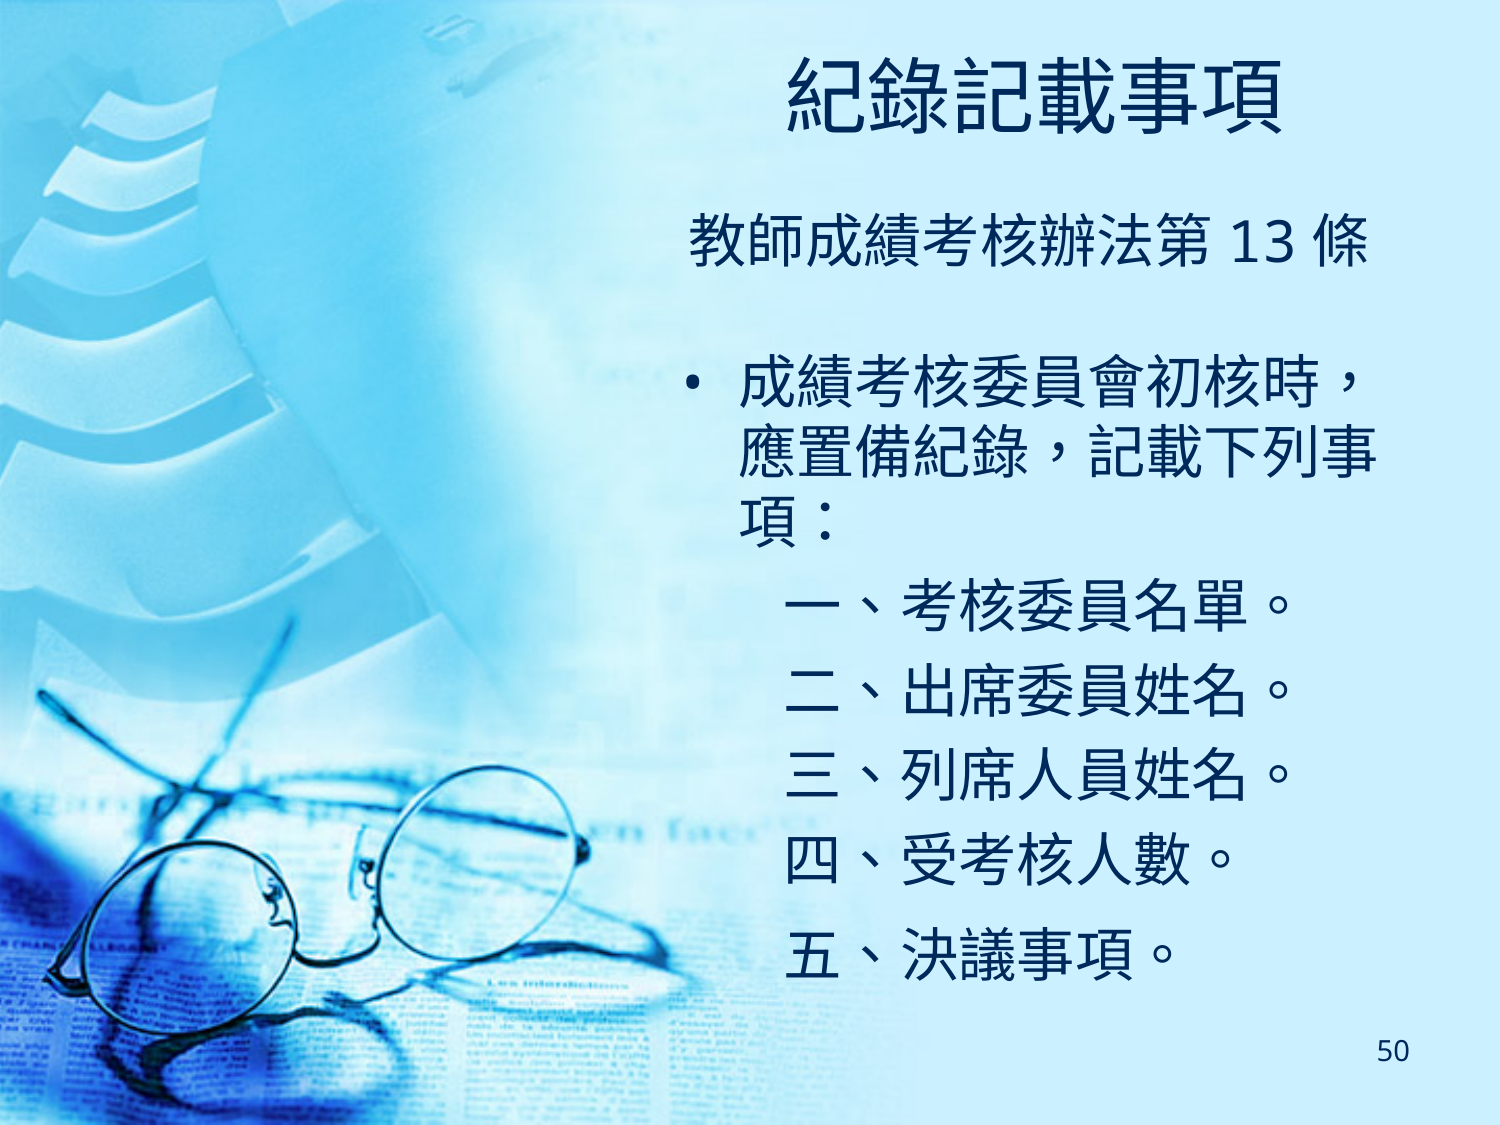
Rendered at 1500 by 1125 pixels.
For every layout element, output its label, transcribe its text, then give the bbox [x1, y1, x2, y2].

title 紀錄記載事項 [690, 0, 1378, 160]
list 成績考核委員會初核時，應置備紀錄，記載下列事項： 一、考核委員名單。 二、出席委員姓名。 三、列席人員姓名。 四、受考核人數。 五、決議事項。 [667, 337, 1426, 1012]
picture [0, 0, 1500, 1125]
text_box 教師成績考核辦法第13條 [667, 160, 1412, 291]
